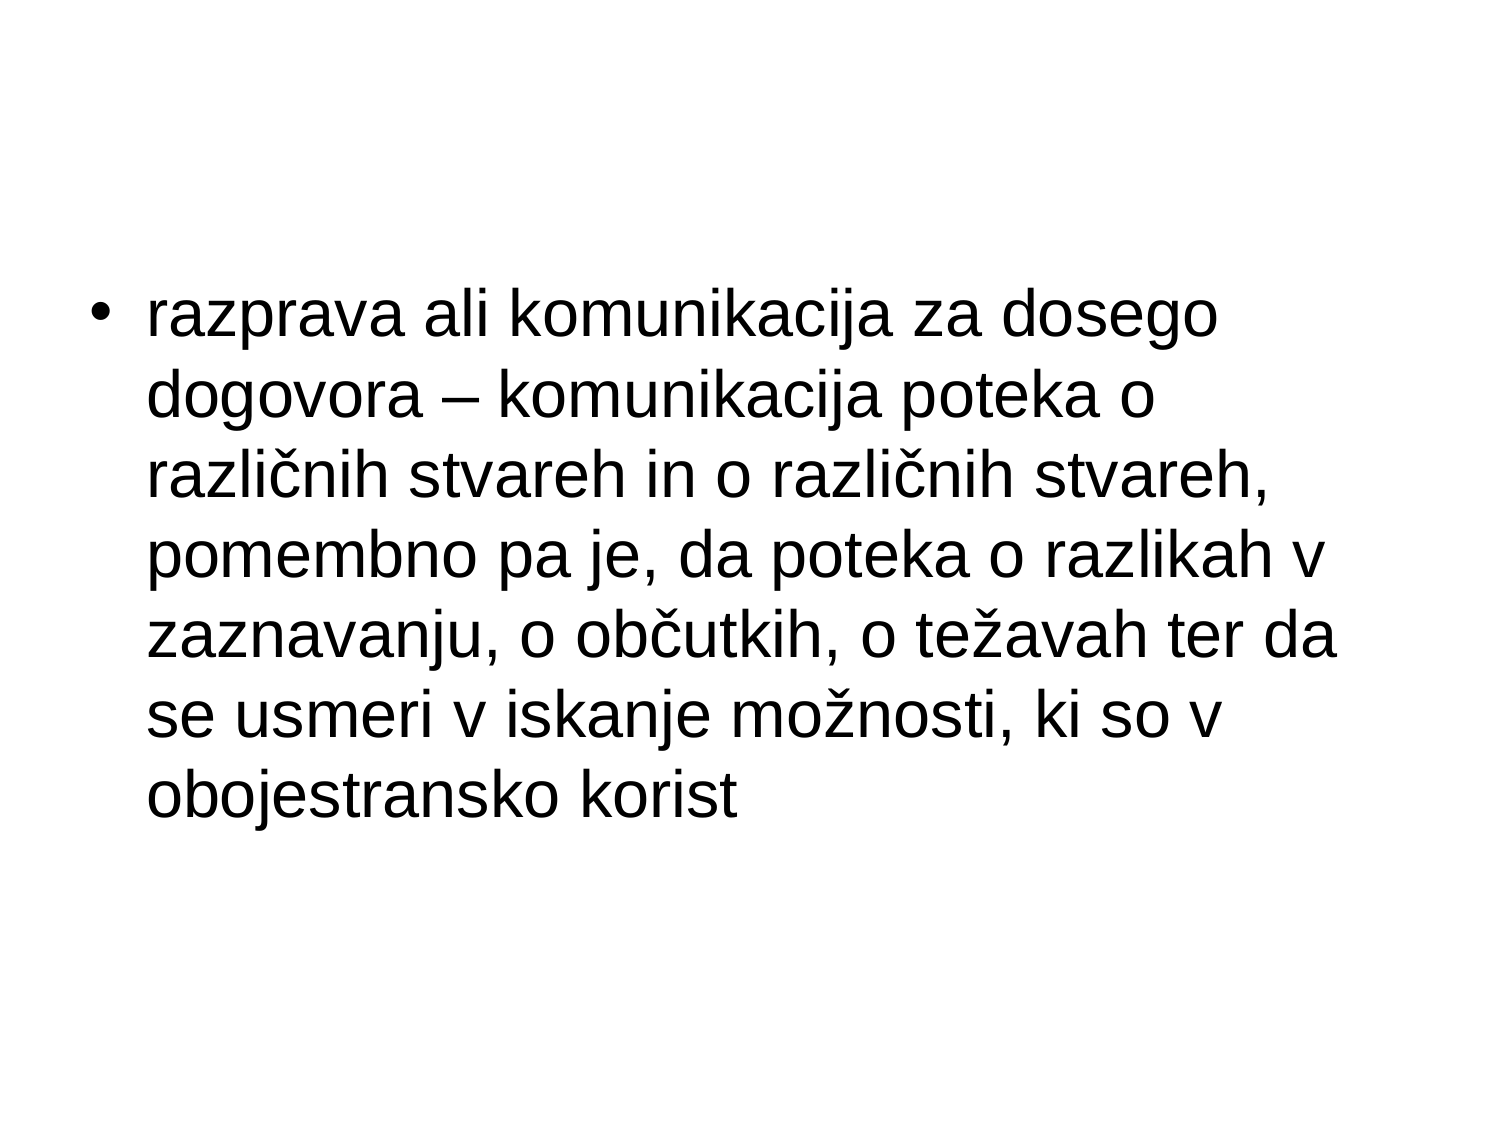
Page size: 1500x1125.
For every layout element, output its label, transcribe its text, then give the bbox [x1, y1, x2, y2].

list razprava ali komunikacija za dosego dogovora – komunikacija poteka o različnih stvareh in o različnih stvareh, pomembno pa je, da poteka o razlikah v zaznavanju, o občutkih, o težavah ter da se usmeri v iskanje možnosti, ki so v obojestransko korist [75, 262, 1426, 1006]
